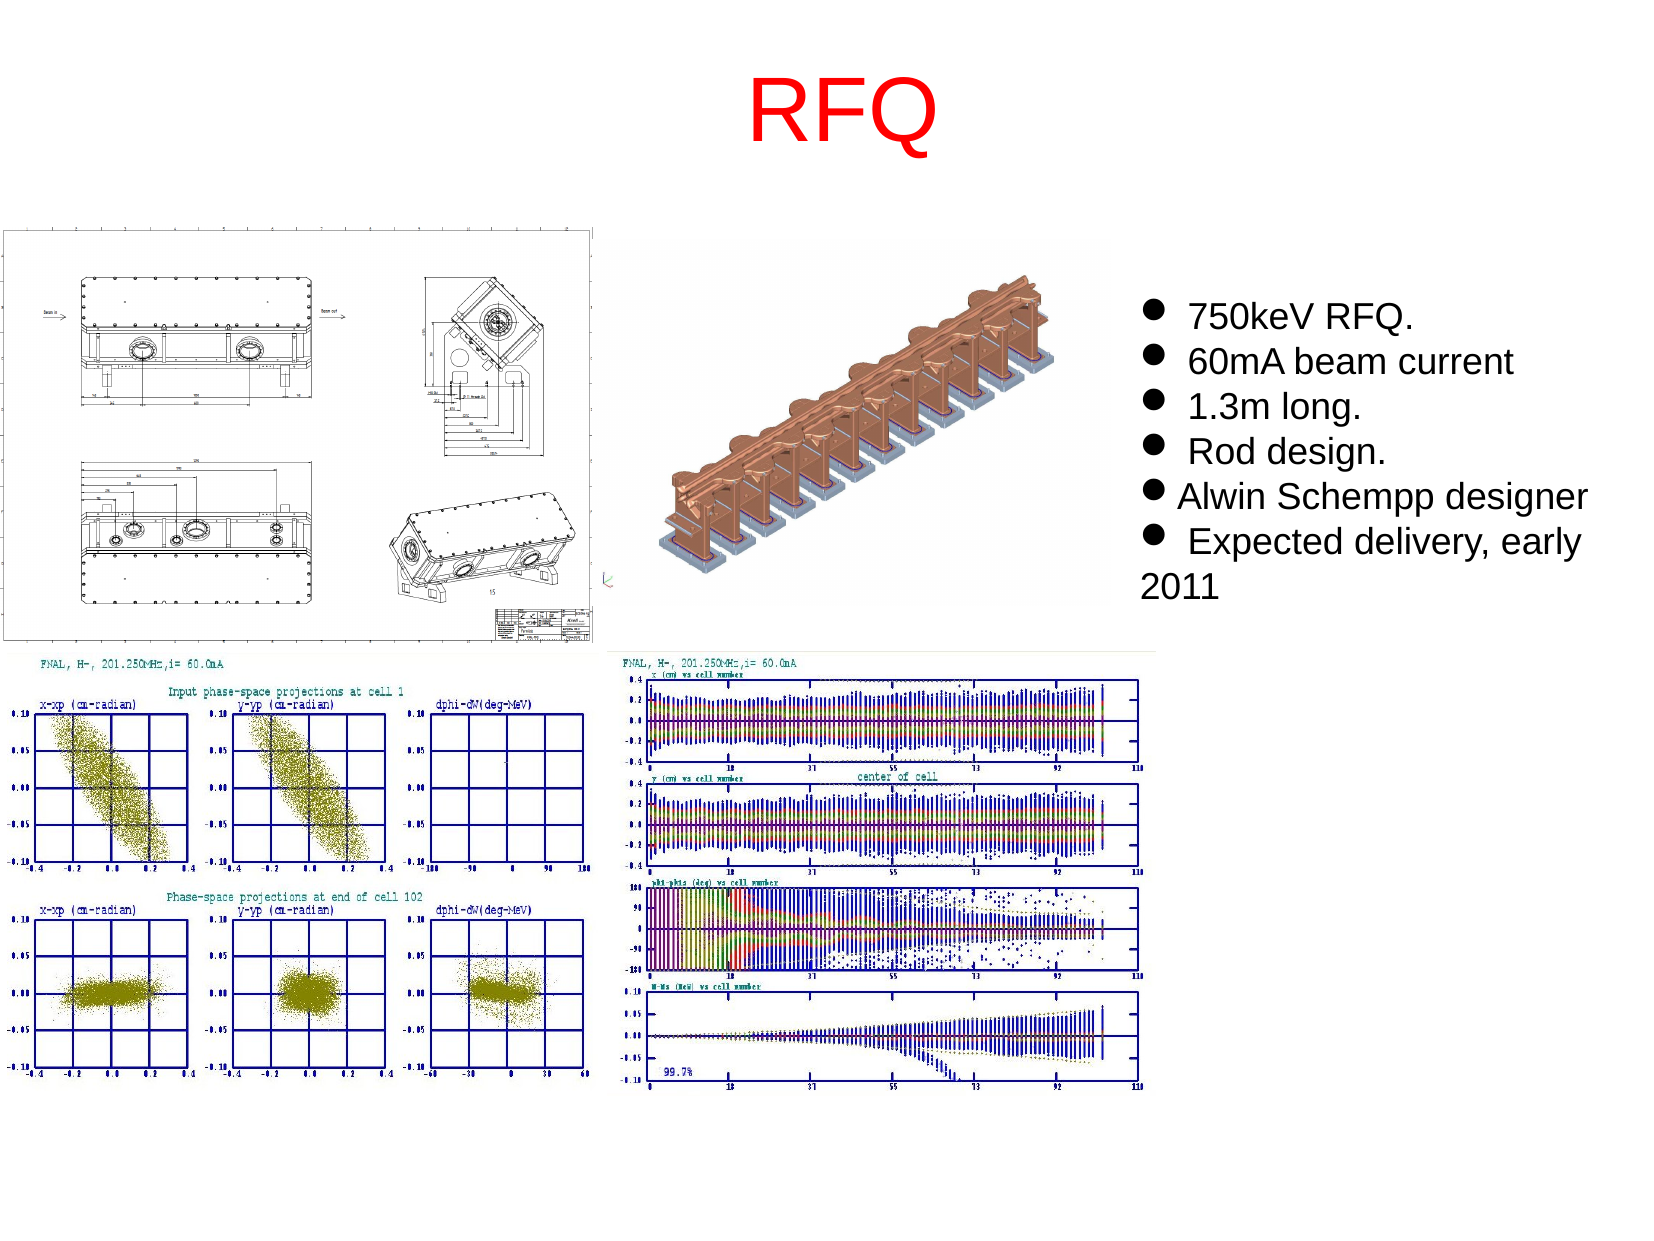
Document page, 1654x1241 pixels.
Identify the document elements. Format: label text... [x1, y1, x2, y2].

title RFQ [0, 7, 1654, 197]
picture [7, 652, 599, 1096]
text_box 750keV RFQ. 60mA beam current 1.3m long. Rod design. Alwin Schempp designer Expected delivery, early 2011 [1124, 282, 1613, 592]
picture [607, 651, 1156, 1096]
picture [0, 227, 1111, 643]
